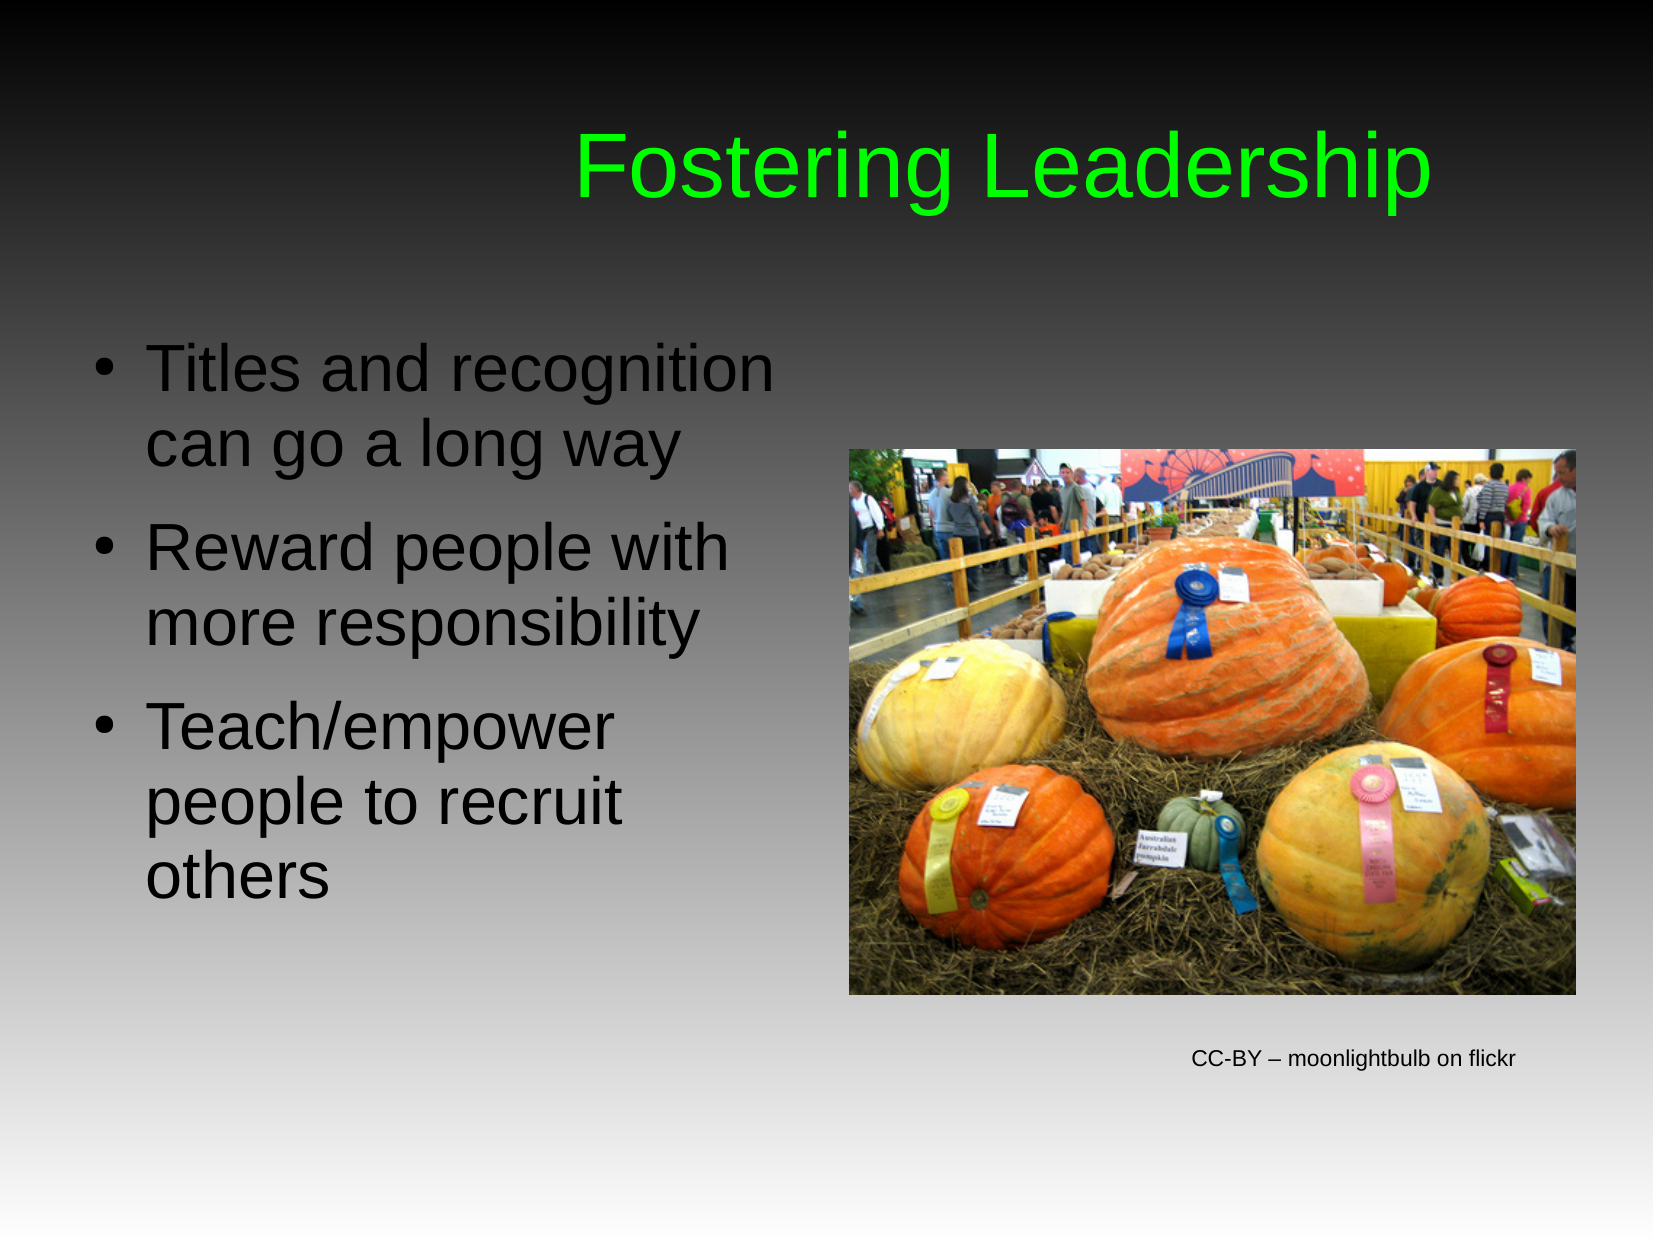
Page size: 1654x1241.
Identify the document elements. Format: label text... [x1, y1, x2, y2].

picture [849, 449, 1576, 995]
title Fostering Leadership [355, 69, 1653, 263]
title CC-BY – moonlightbulb on flickr [1170, 1030, 1538, 1088]
list Titles and recognition can go a long way Reward people with more responsibility Teach/empower people to recruit others [75, 330, 801, 1126]
